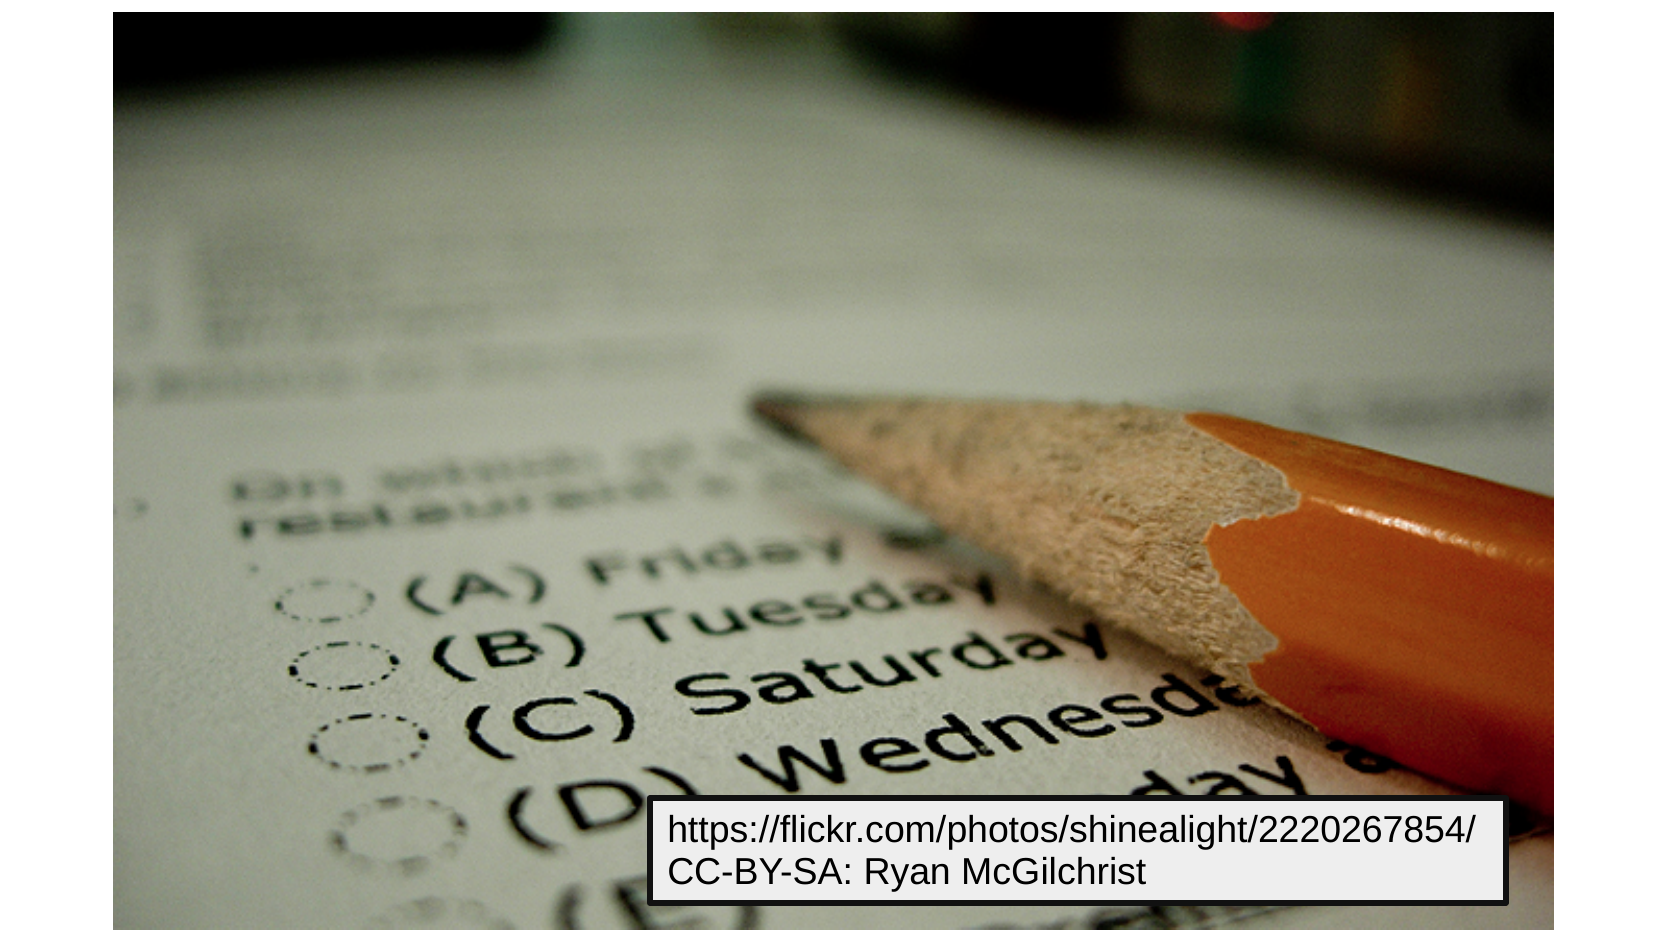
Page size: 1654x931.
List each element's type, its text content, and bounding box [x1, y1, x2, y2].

text_box https://flickr.com/photos/shinealight/2220267854/ CC-BY-SA: Ryan McGilchrist [649, 798, 1506, 903]
picture [113, 12, 1554, 930]
